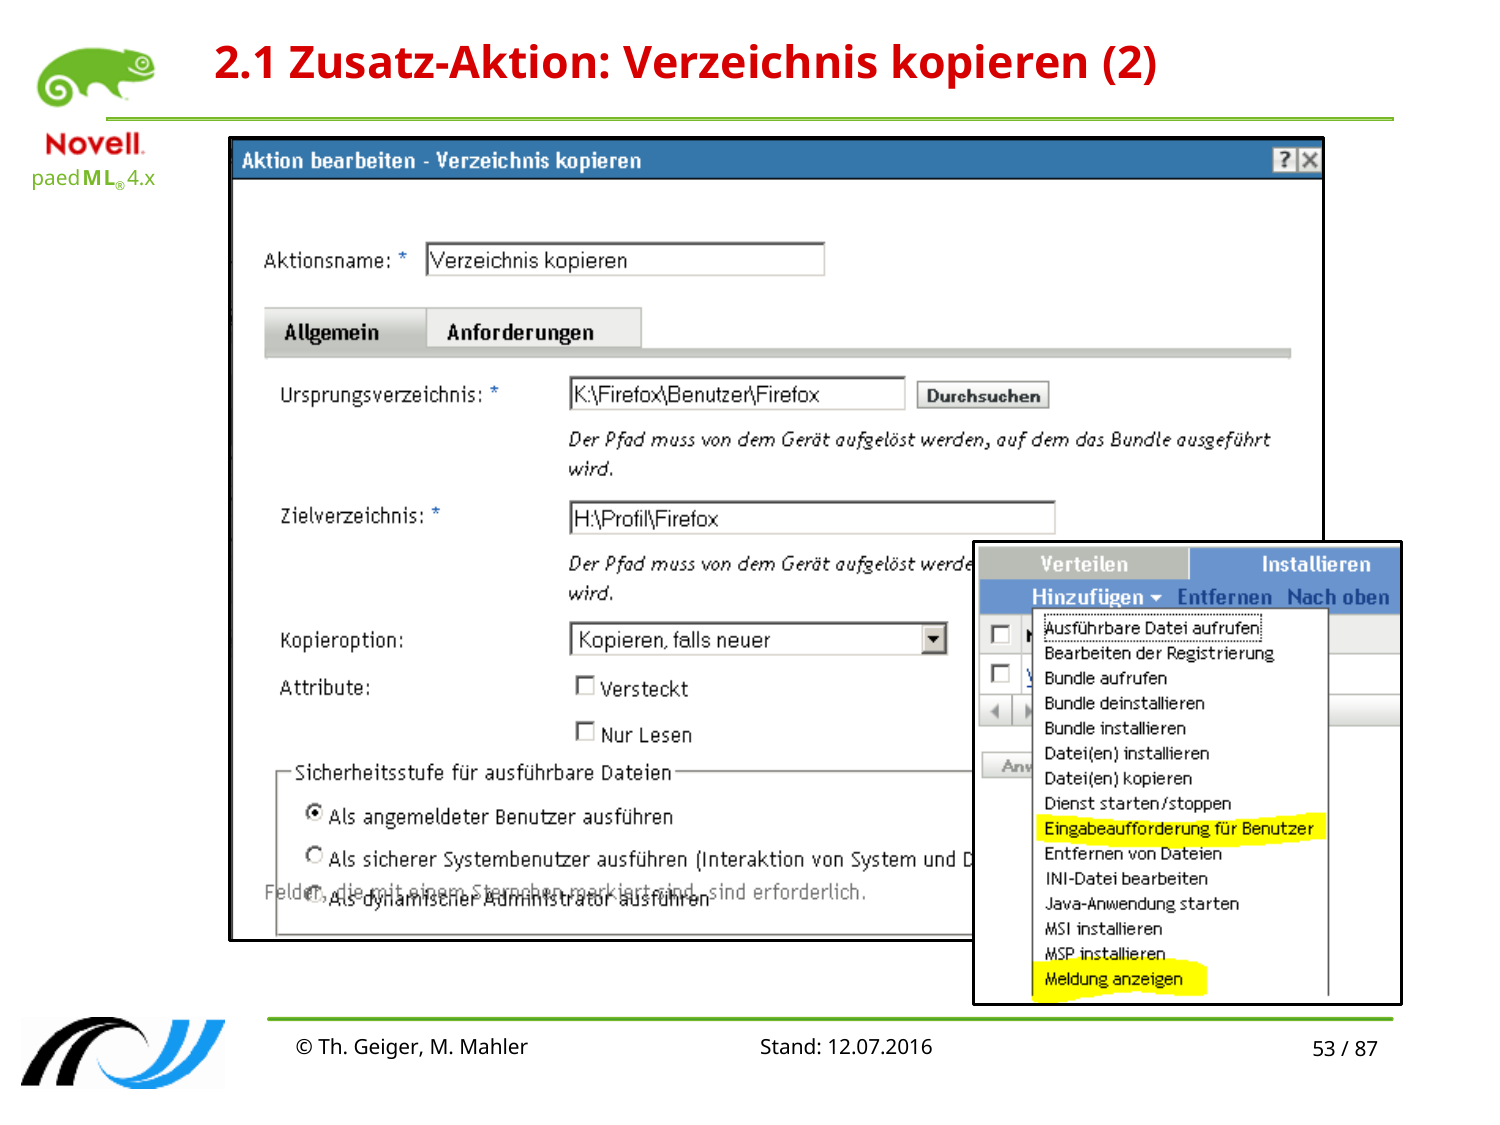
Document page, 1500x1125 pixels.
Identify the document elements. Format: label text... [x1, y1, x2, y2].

title 2.1 Zusatz-Aktion: Verzeichnis kopieren (2) [214, 16, 1393, 108]
picture [230, 139, 1323, 939]
picture [24, 32, 167, 175]
picture [974, 542, 1400, 1004]
picture [21, 1017, 225, 1089]
